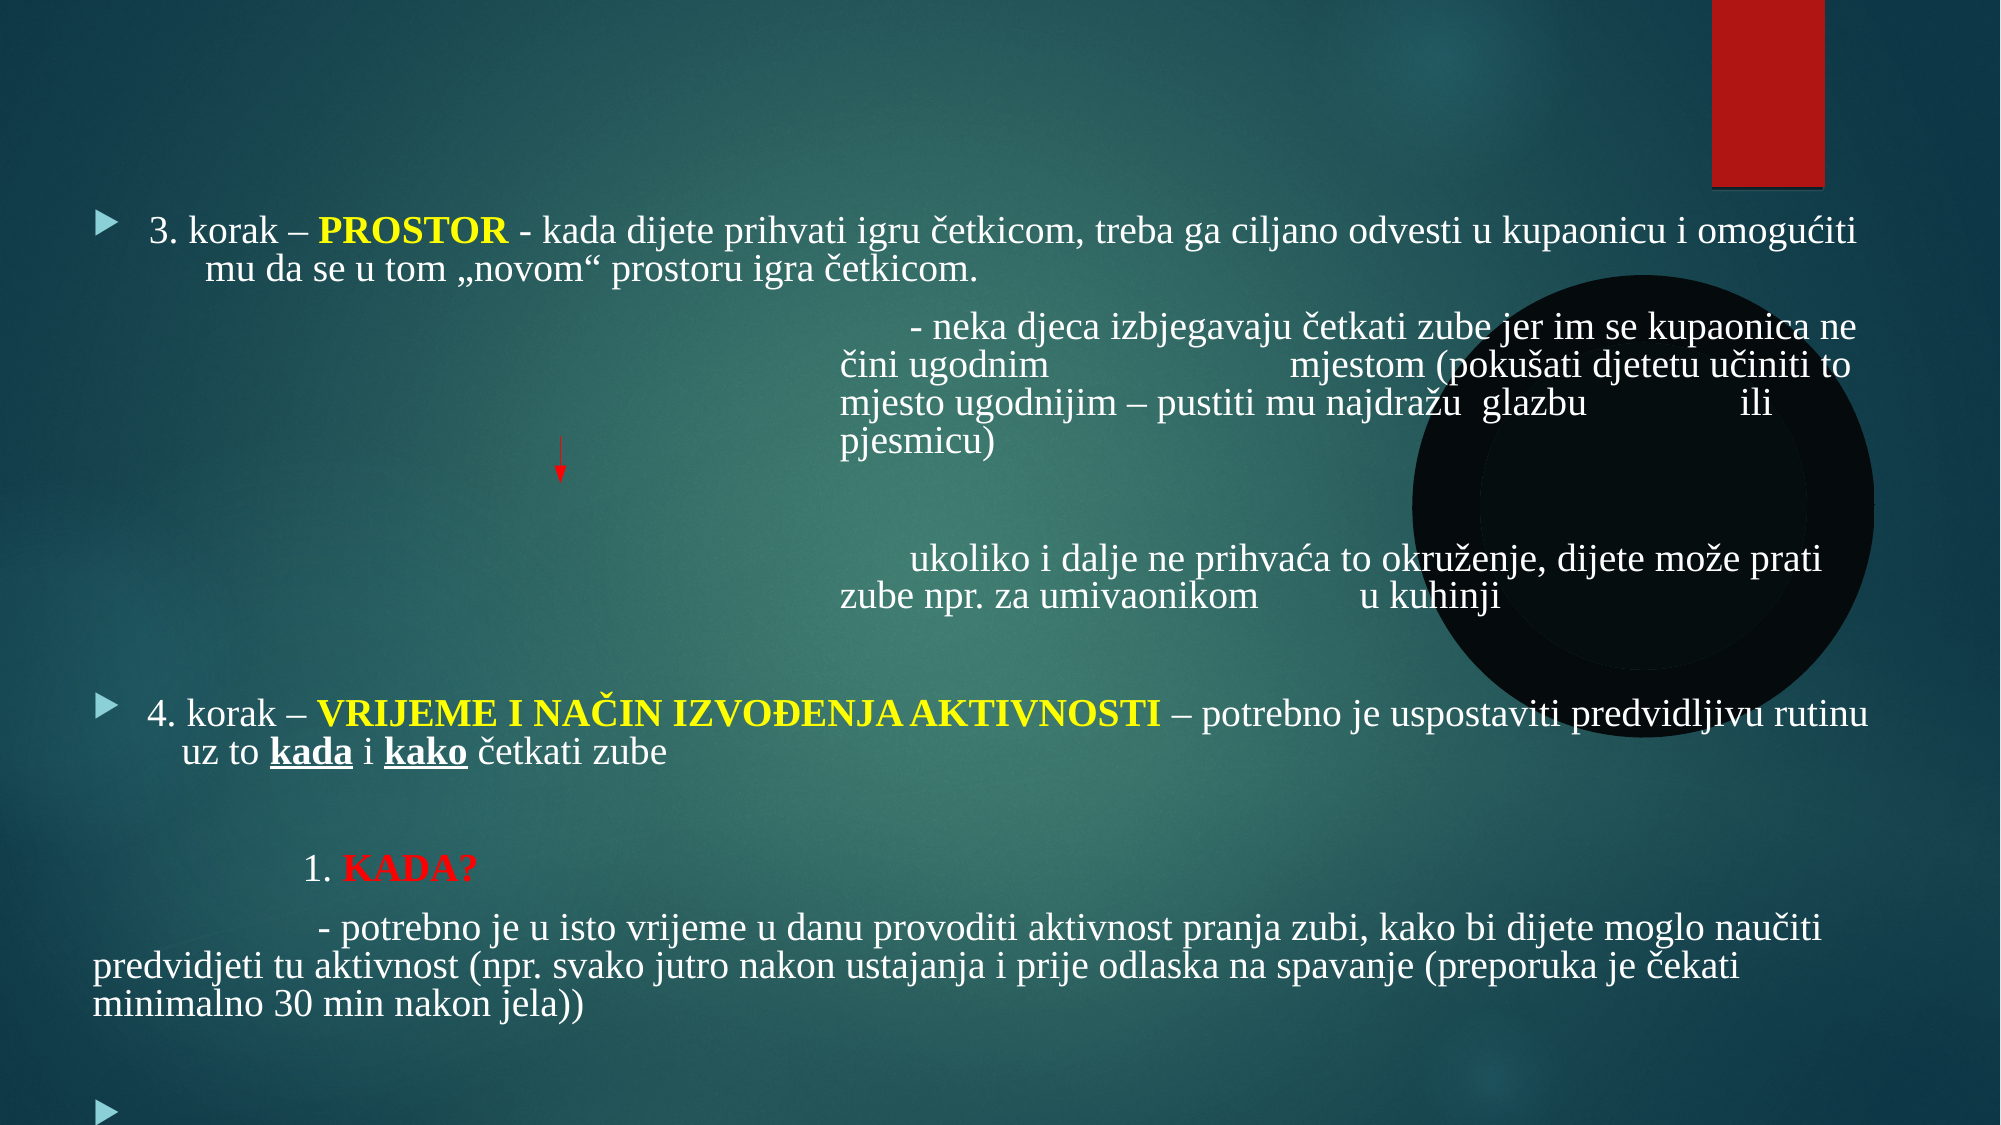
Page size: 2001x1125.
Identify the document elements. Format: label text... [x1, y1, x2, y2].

list 3. korak – PROSTOR - kada dijete prihvati igru četkicom, treba ga ciljano odvesti u kupaonicu i omogućiti mu da se u tom „novom“ prostoru igra četkicom. - neka djeca izbjegavaju četkati zube jer im se kupaonica ne čini ugodnim mjestom (pokušati djetetu učiniti to mjesto ugodnijim – pustiti mu najdražu glazbu ili pjesmicu) ukoliko i dalje ne prihvaća to okruženje, dijete može prati zube npr. za umivaonikom u kuhinji 4. korak – VRIJEME I NAČIN IZVOĐENJA AKTIVNOSTI – potrebno je uspostaviti predvidljivu rutinu uz to kada i kako četkati zube 1. KADA? - potrebno je u isto vrijeme u danu provoditi aktivnost pranja zubi, kako bi dijete moglo naučiti predvidjeti tu aktivnost (npr. svako jutro nakon ustajanja i prije odlaska na spavanje (preporuka je čekati minimalno 30 min nakon jela)) [77, 205, 1901, 1100]
